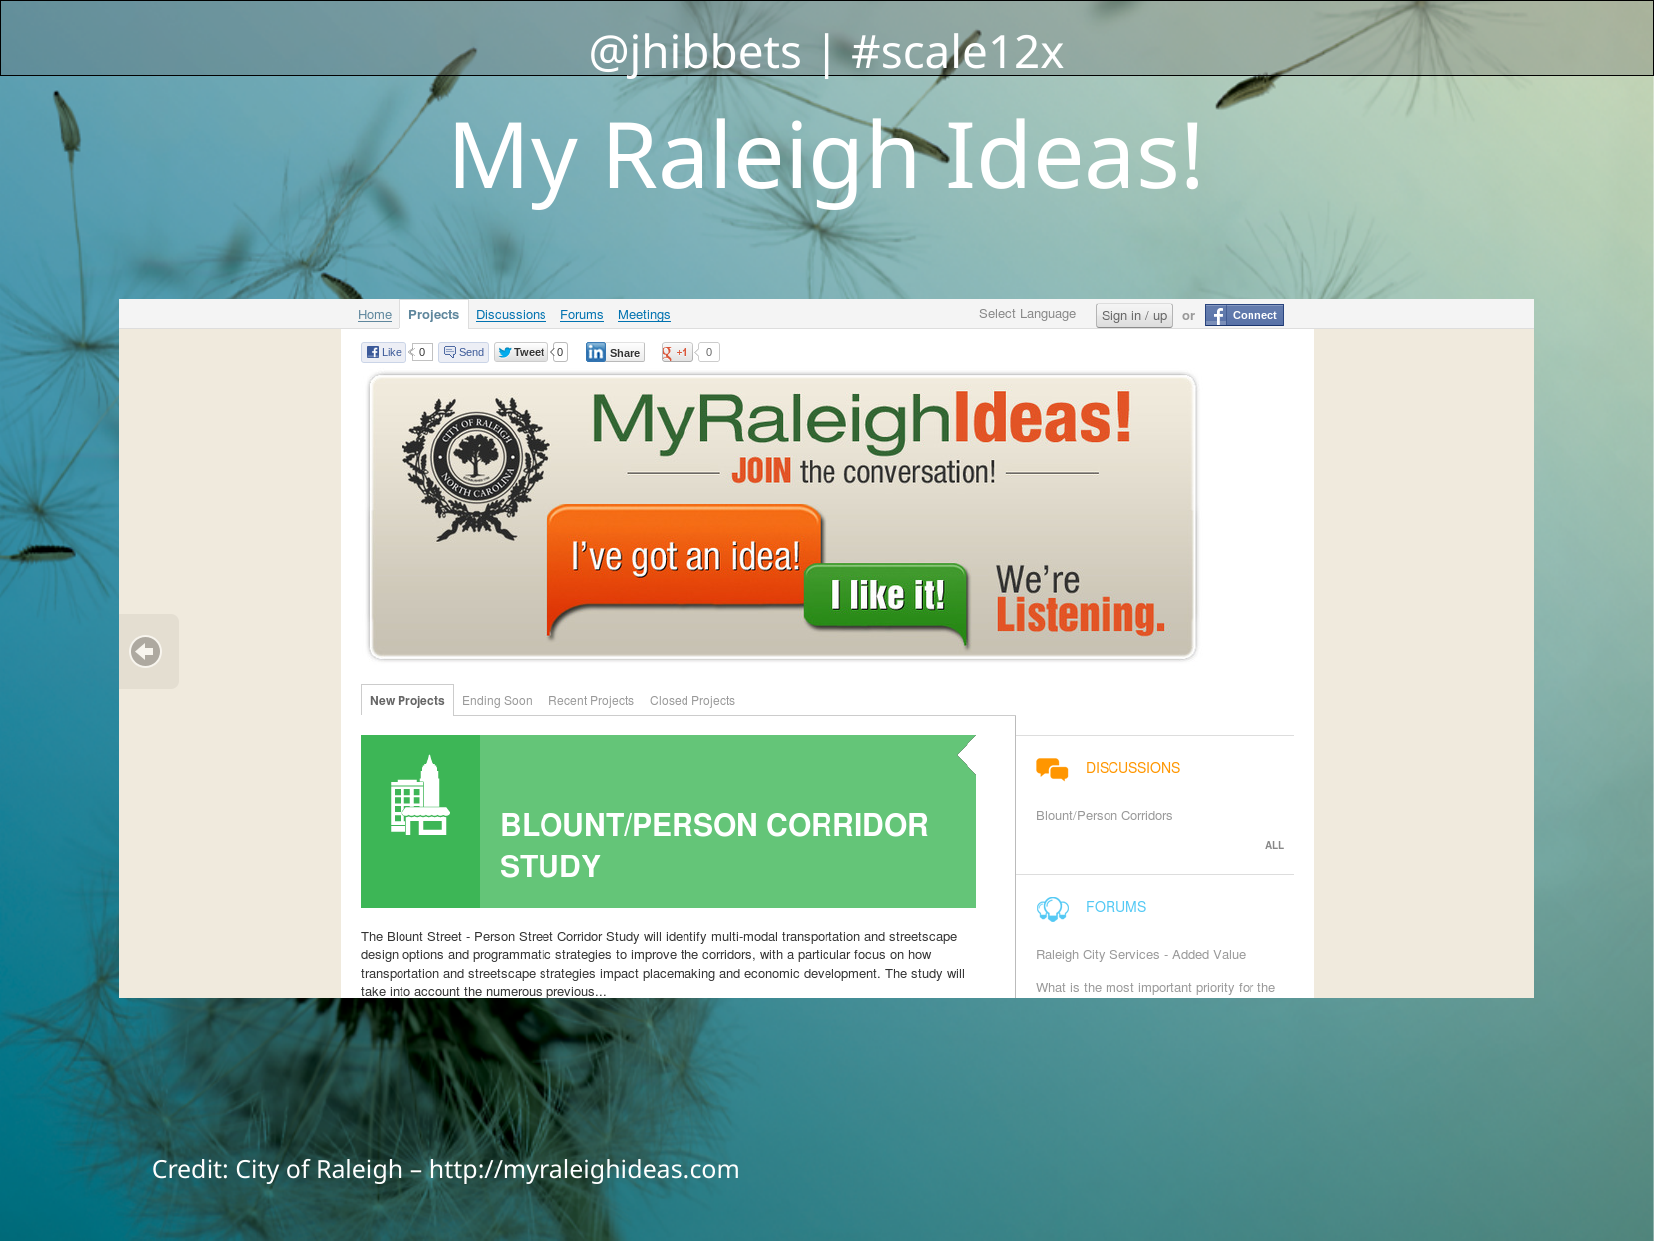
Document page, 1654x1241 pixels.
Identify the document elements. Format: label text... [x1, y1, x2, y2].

picture [0, 76, 1654, 1241]
title My Raleigh Ideas! [82, 49, 1571, 257]
text_box Credit: City of Raleigh – http://myraleighideas.com [137, 1144, 769, 1188]
